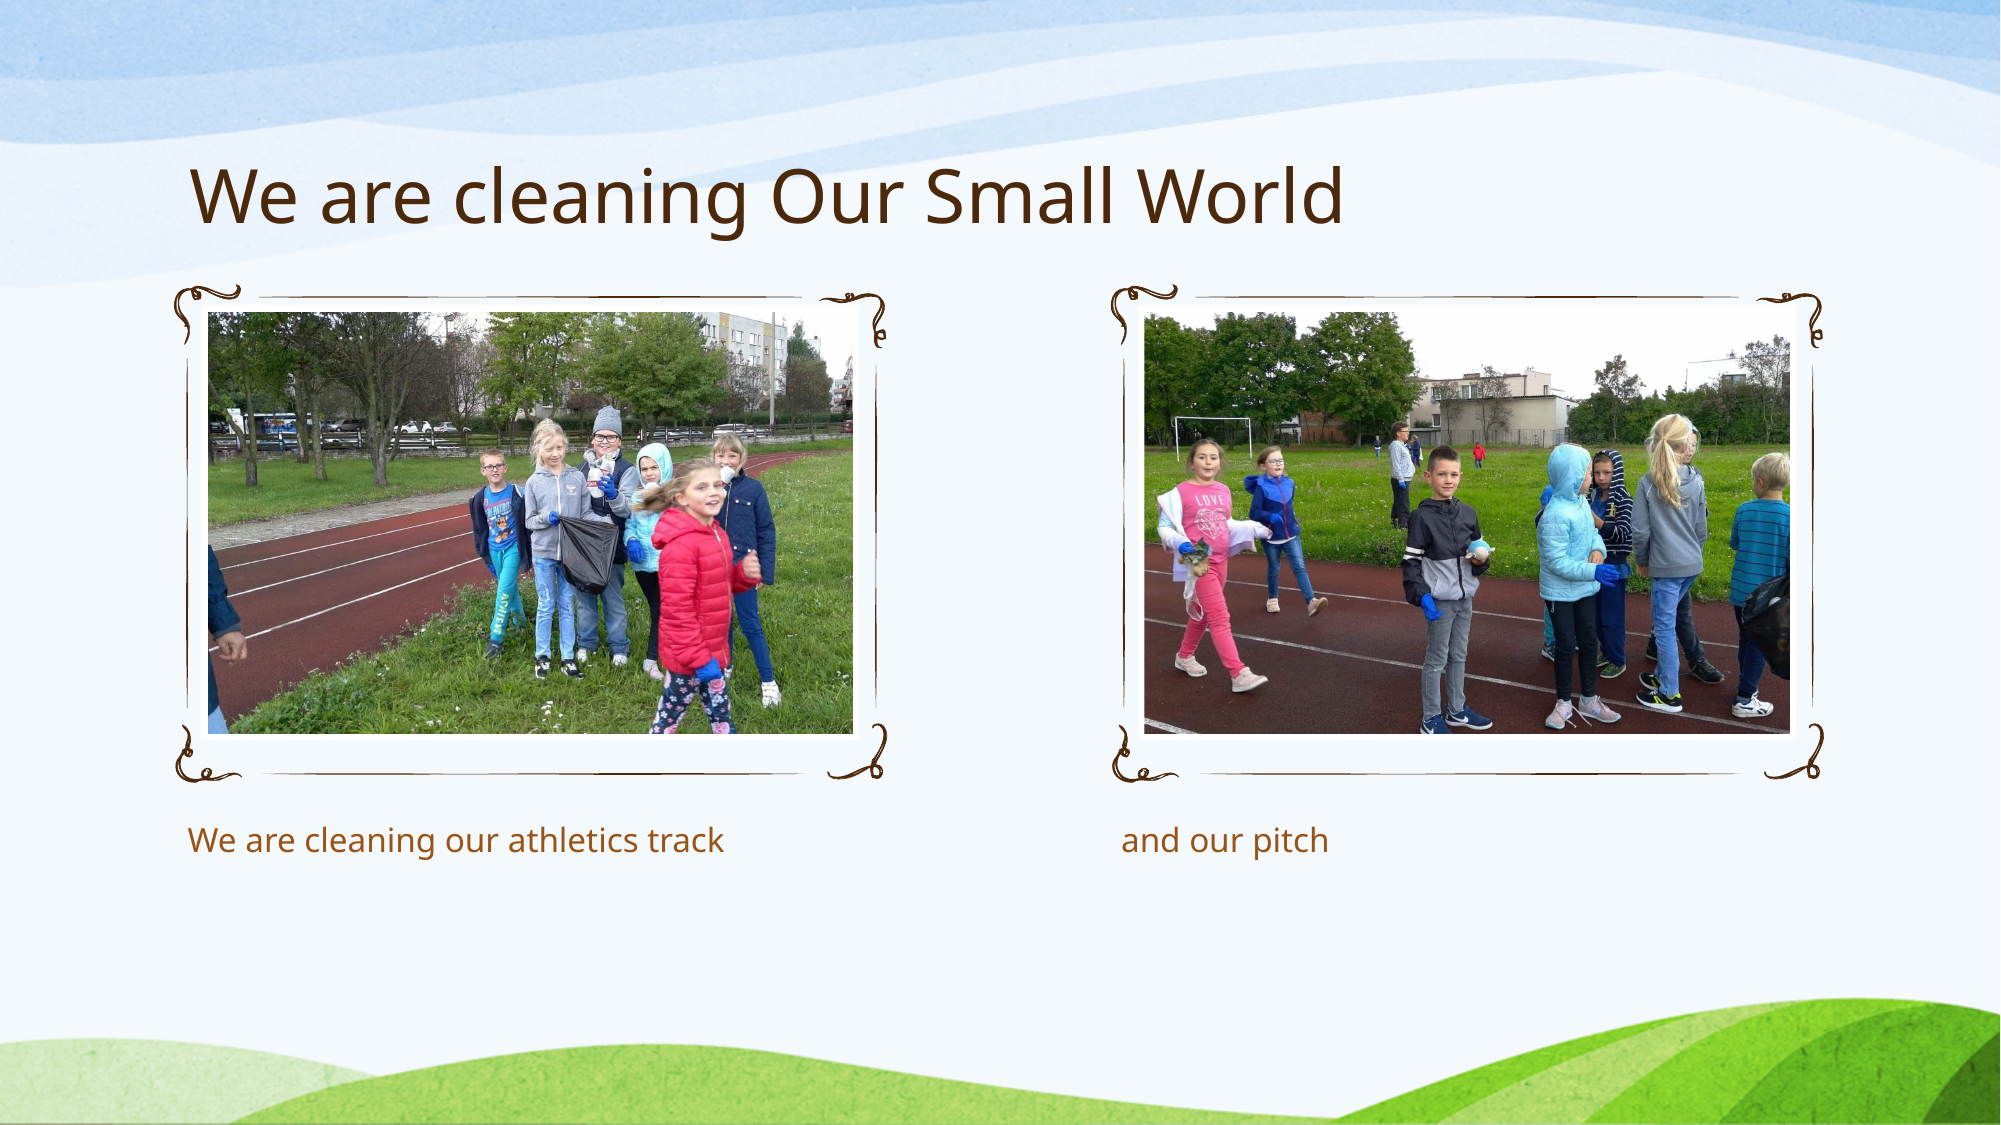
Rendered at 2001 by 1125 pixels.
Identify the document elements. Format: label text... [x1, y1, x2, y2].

title We are cleaning Our Small World [174, 50, 1825, 250]
list We are cleaning our athletics track [172, 809, 890, 976]
picture [207, 311, 854, 734]
picture [1144, 311, 1790, 734]
list and our pitch [1106, 809, 1823, 976]
